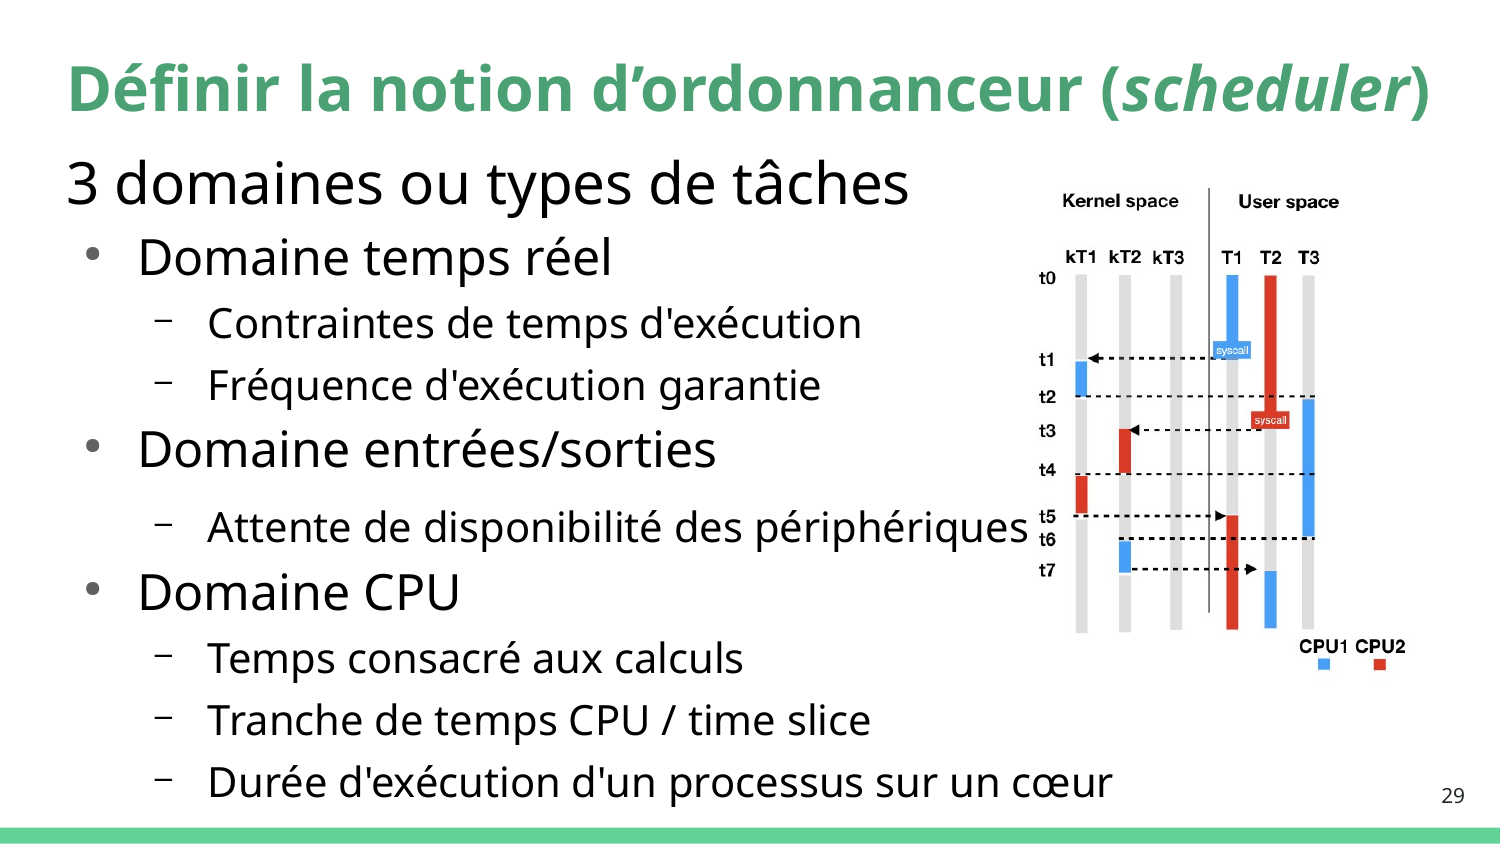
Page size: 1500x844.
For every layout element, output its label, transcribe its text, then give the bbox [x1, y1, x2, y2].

title Définir la notion d’ordonnanceur (scheduler) [51, 23, 1449, 117]
slide_number <numéro> [1389, 764, 1480, 830]
list 3 domaines ou types de tâches Domaine temps réel Contraintes de temps d'exécution Fréquence d'exécution garantie Domaine entrées/sorties Attente de disponibilité des périphériques Domaine CPU Temps consacré aux calculs Tranche de temps CPU / time slice Durée d'exécution d'un processus sur un cœur [51, 120, 1152, 827]
picture [1152, 177, 1447, 711]
